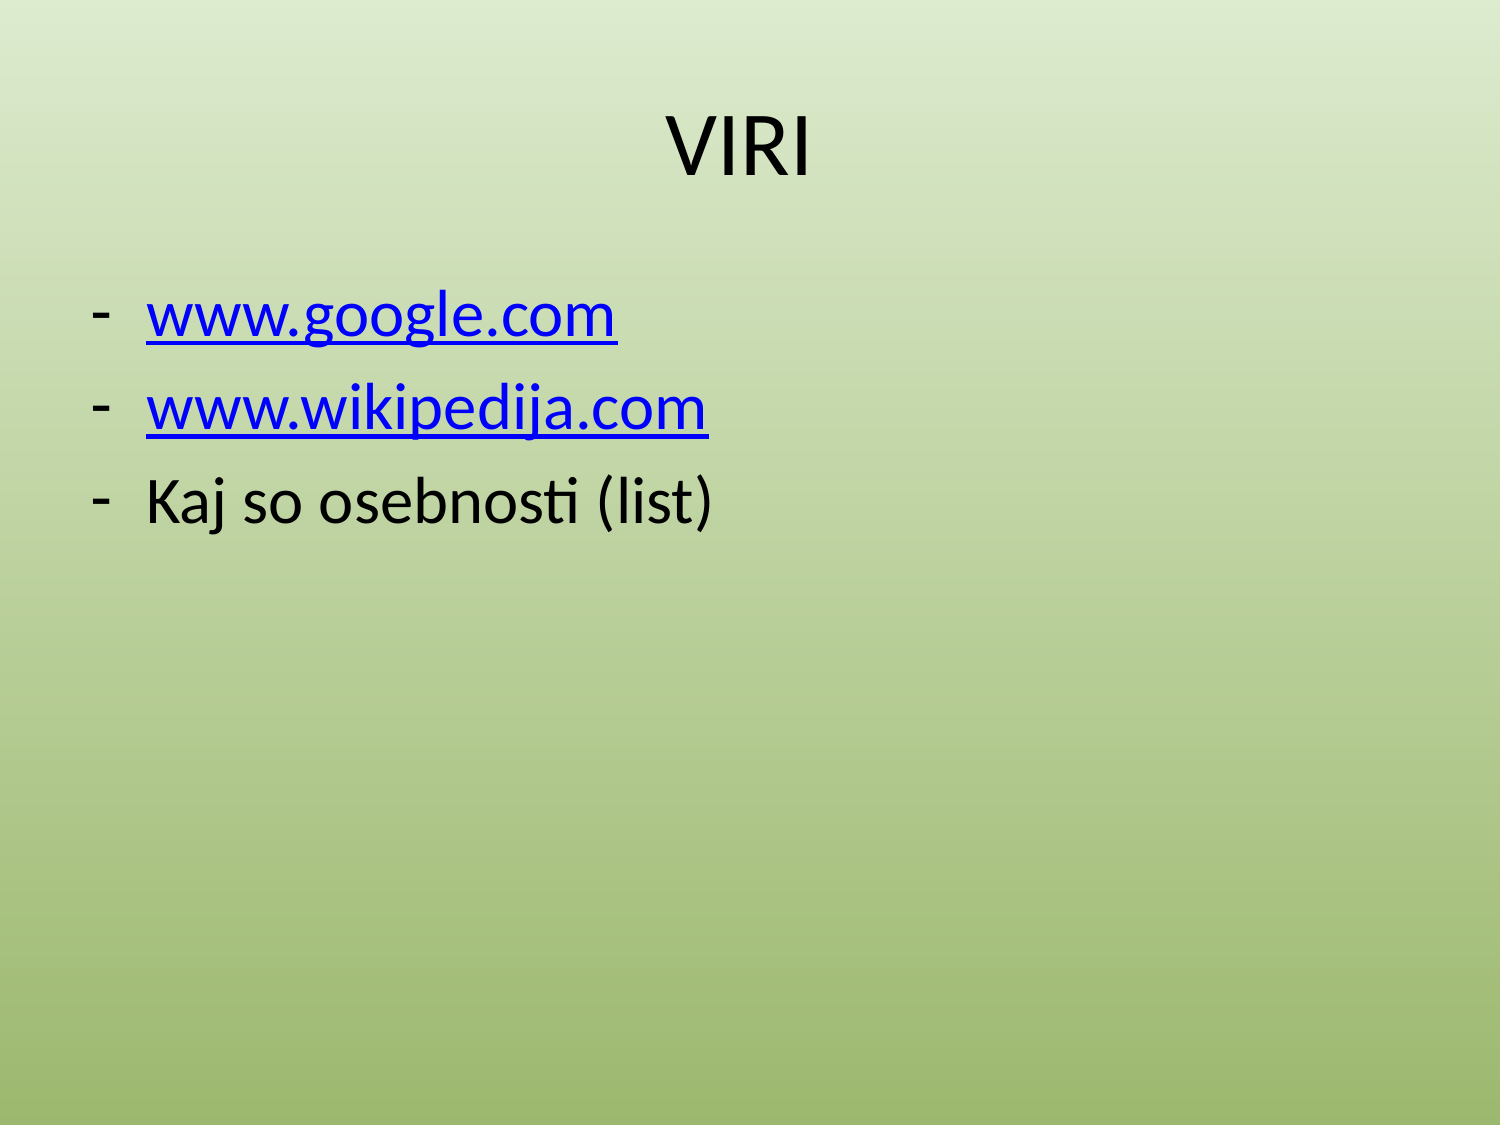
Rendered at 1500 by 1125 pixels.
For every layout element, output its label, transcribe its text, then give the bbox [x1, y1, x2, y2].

title VIRI [75, 45, 1425, 233]
list www.google.com www.wikipedija.com Kaj so osebnosti (list) [75, 262, 1425, 1005]
